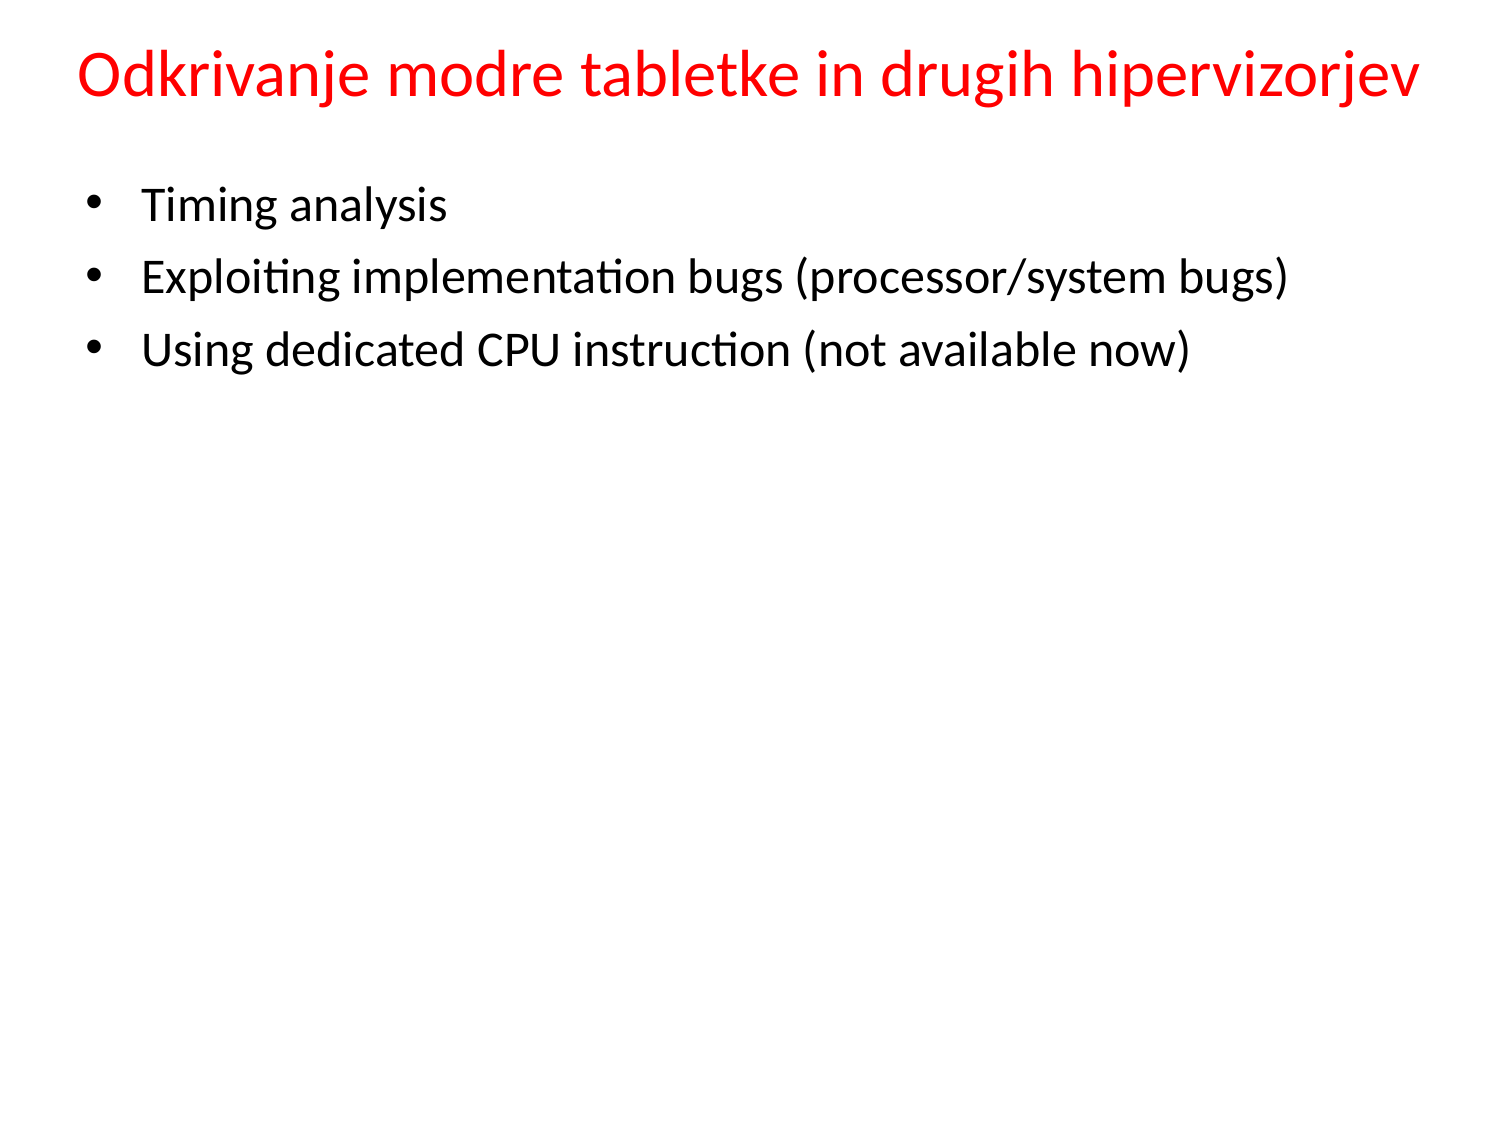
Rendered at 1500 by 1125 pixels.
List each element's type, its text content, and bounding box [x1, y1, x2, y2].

title Odkrivanje modre tabletke in drugih hipervizorjev [0, 0, 1500, 141]
list Timing analysis Exploiting implementation bugs (processor/system bugs) Using dedicated CPU instruction (not available now) [70, 164, 1421, 907]
